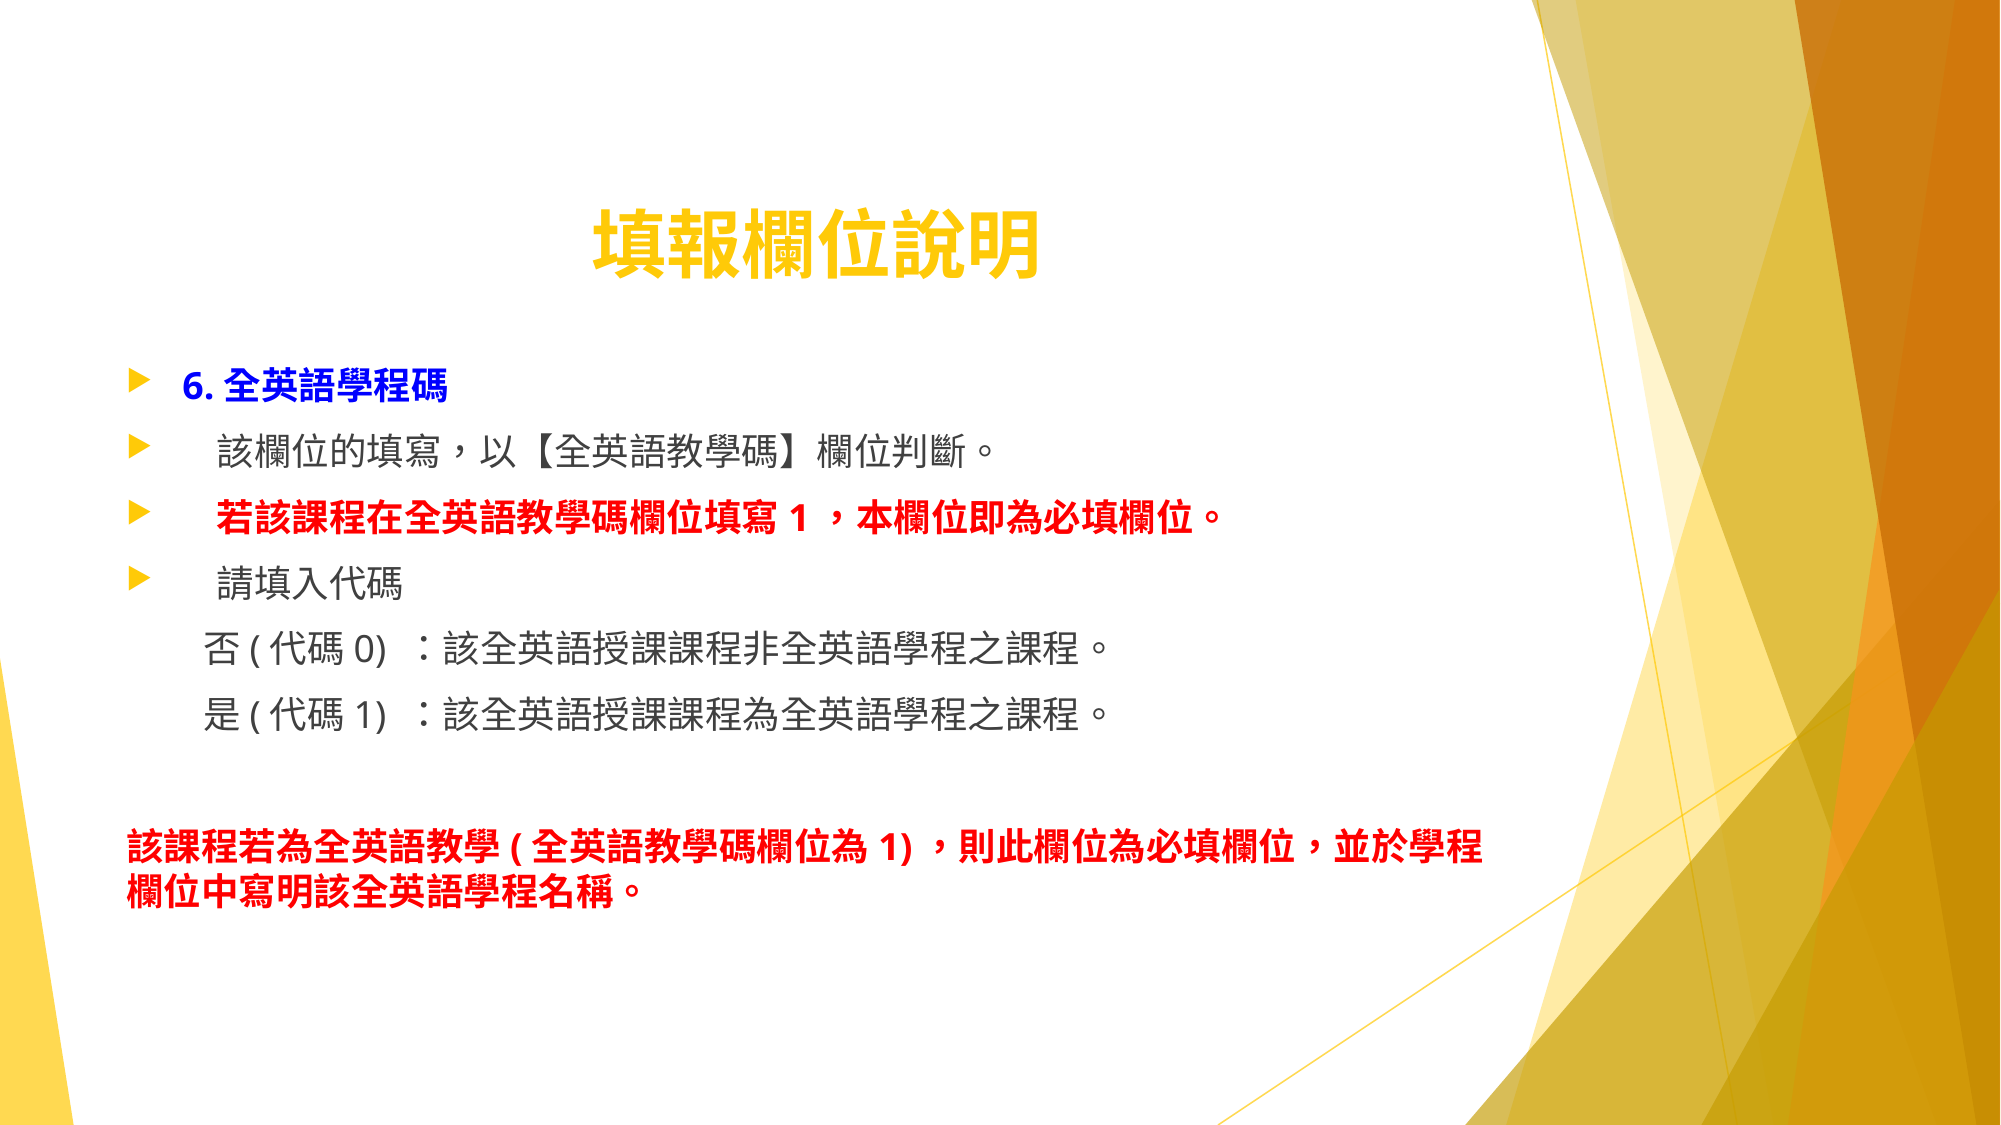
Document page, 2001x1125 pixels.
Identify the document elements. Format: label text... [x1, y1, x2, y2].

title 填報欄位說明 [111, 99, 1522, 317]
list 6.全英語學程碼 該欄位的填寫，以【全英語教學碼】欄位判斷。 若該課程在全英語教學碼欄位填寫1，本欄位即為必填欄位。 請填入代碼 否(代碼0) ：該全英語授課課程非全英語學程之課程。 是(代碼1) ：該全英語授課課程為全英語學程之課程。 該課程若為全英語教學(全英語教學碼欄位為1)，則此欄位為必填欄位，並於學程欄位中寫明該全英語學程名稱。 [111, 354, 1522, 992]
